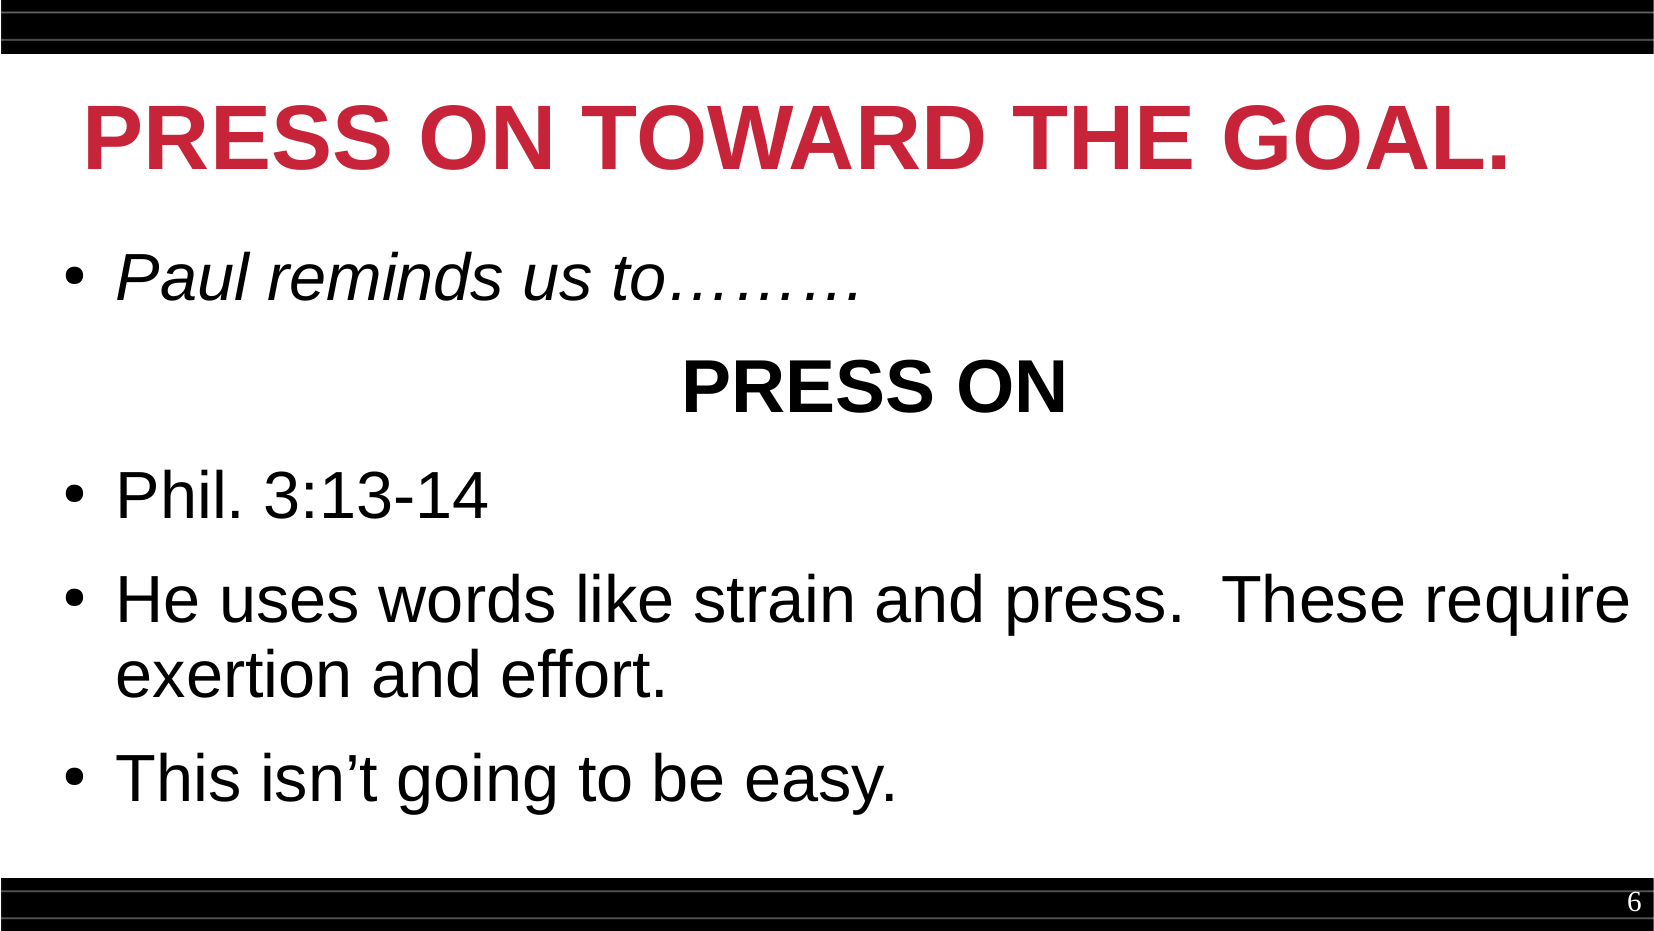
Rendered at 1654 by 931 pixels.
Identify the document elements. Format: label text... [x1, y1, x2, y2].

picture [1, 0, 1654, 54]
picture [1, 878, 1654, 931]
list Paul reminds us to……… PRESS ON Phil. 3:13-14 He uses words like strain and press. These require exertion and effort. This isn’t going to be easy. [45, 240, 1636, 871]
title PRESS ON TOWARD THE GOAL. [82, 60, 1571, 216]
